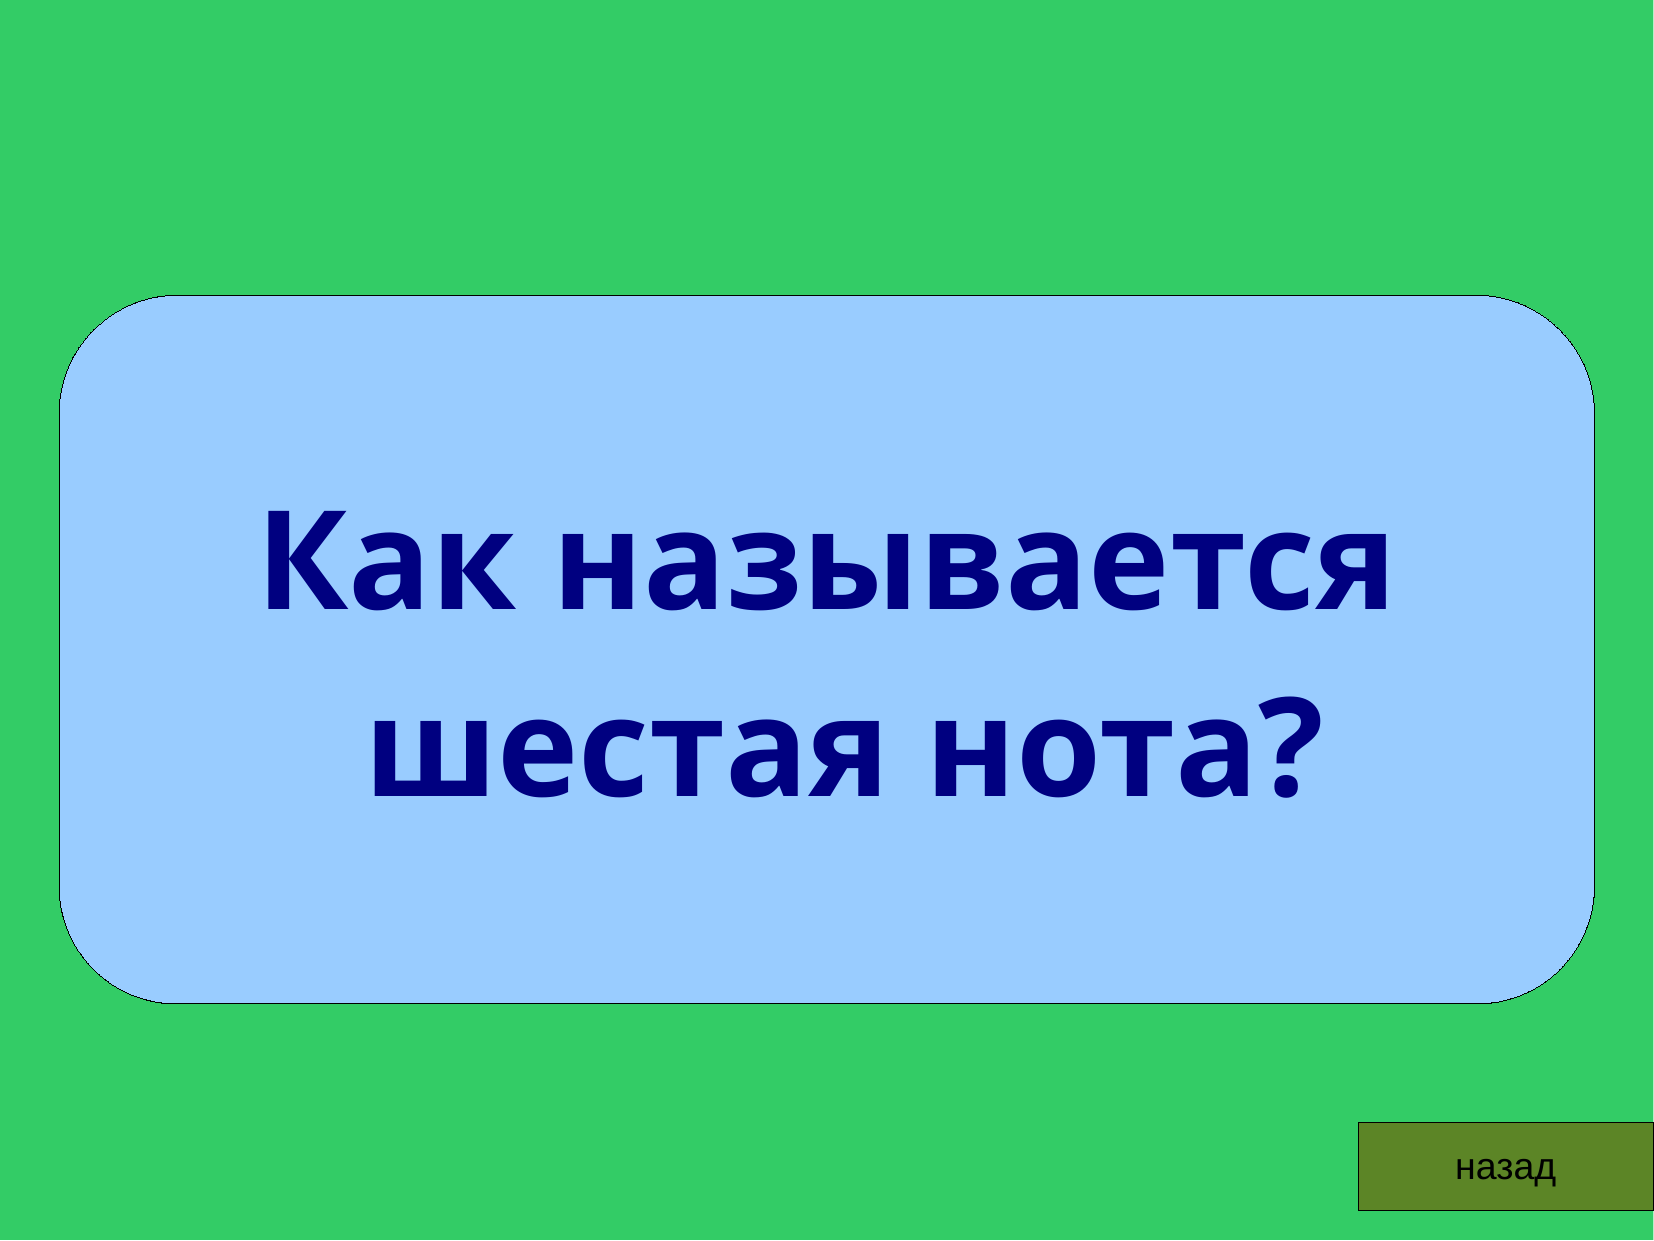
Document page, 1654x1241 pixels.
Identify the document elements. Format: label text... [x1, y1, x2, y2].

text_box назад [1358, 1122, 1654, 1211]
text_box Как называется шестая нота? [59, 295, 1595, 1004]
